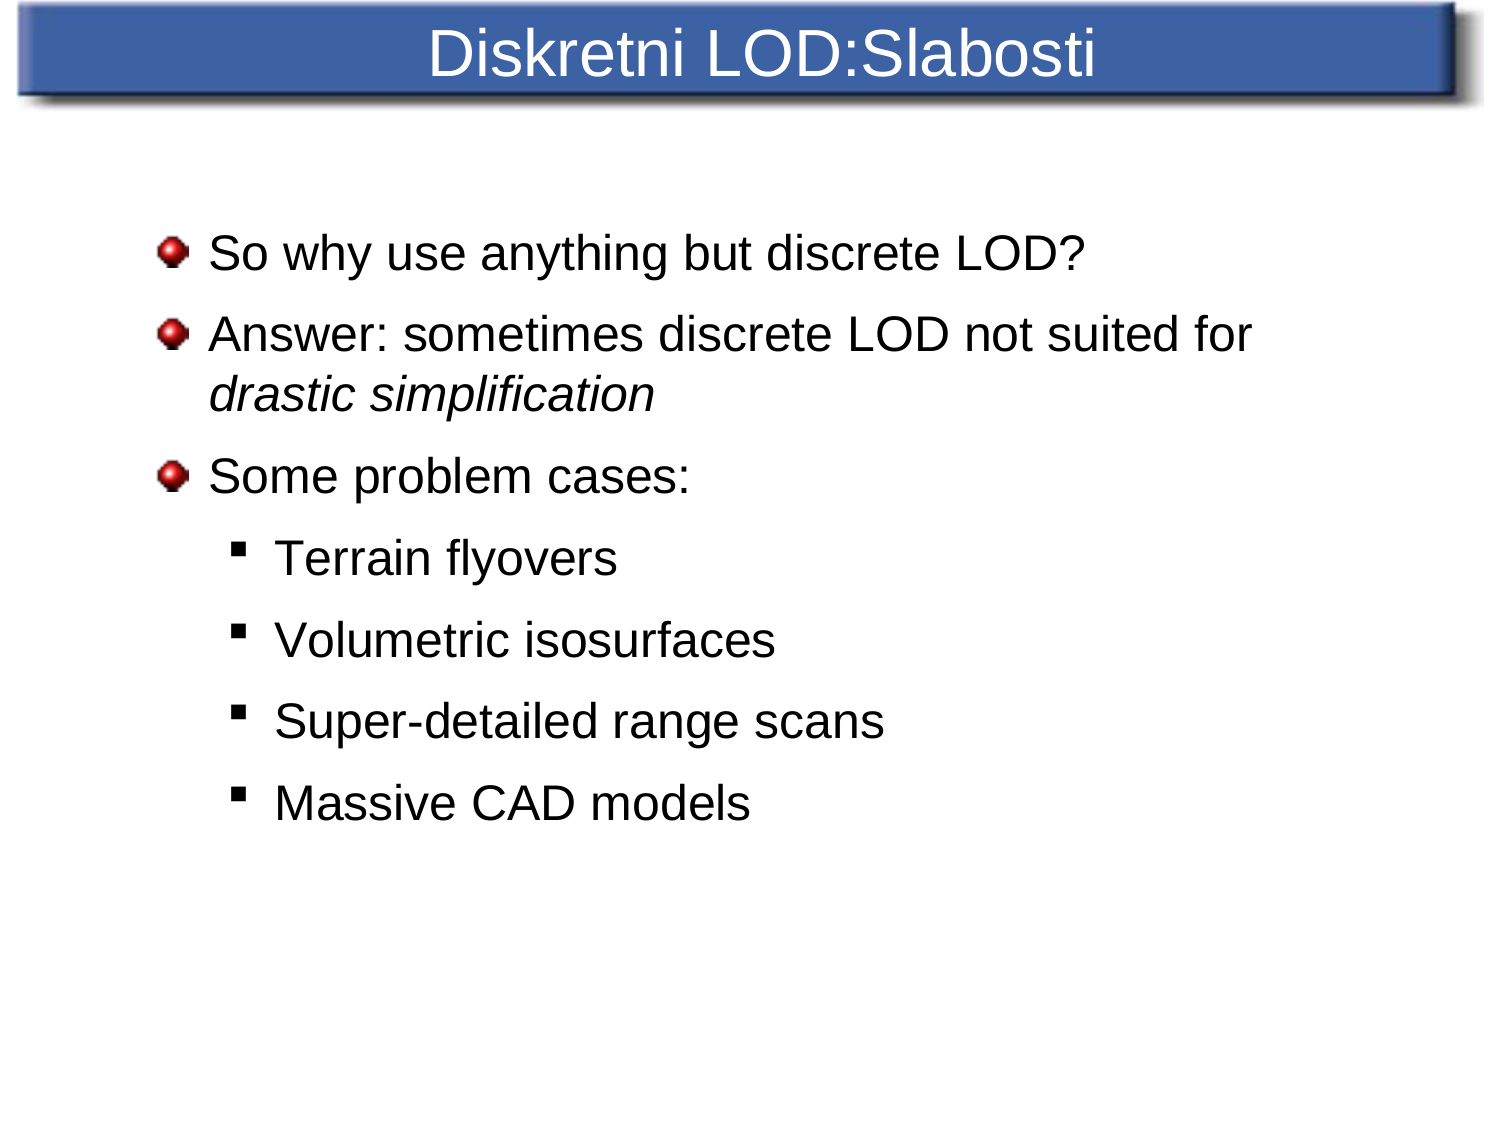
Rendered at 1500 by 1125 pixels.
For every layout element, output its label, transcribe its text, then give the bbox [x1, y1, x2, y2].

title Diskretni LOD:Slabosti [24, 0, 1500, 100]
picture [152, 231, 189, 268]
text_box So why use anything but discrete LOD? Answer: sometimes discrete LOD not suited for drastic simplification Some problem cases: Terrain flyovers Volumetric isosurfaces Super-detailed range scans Massive CAD models [137, 212, 1325, 888]
picture [152, 455, 189, 492]
picture [152, 313, 189, 350]
picture [16, 0, 1484, 113]
